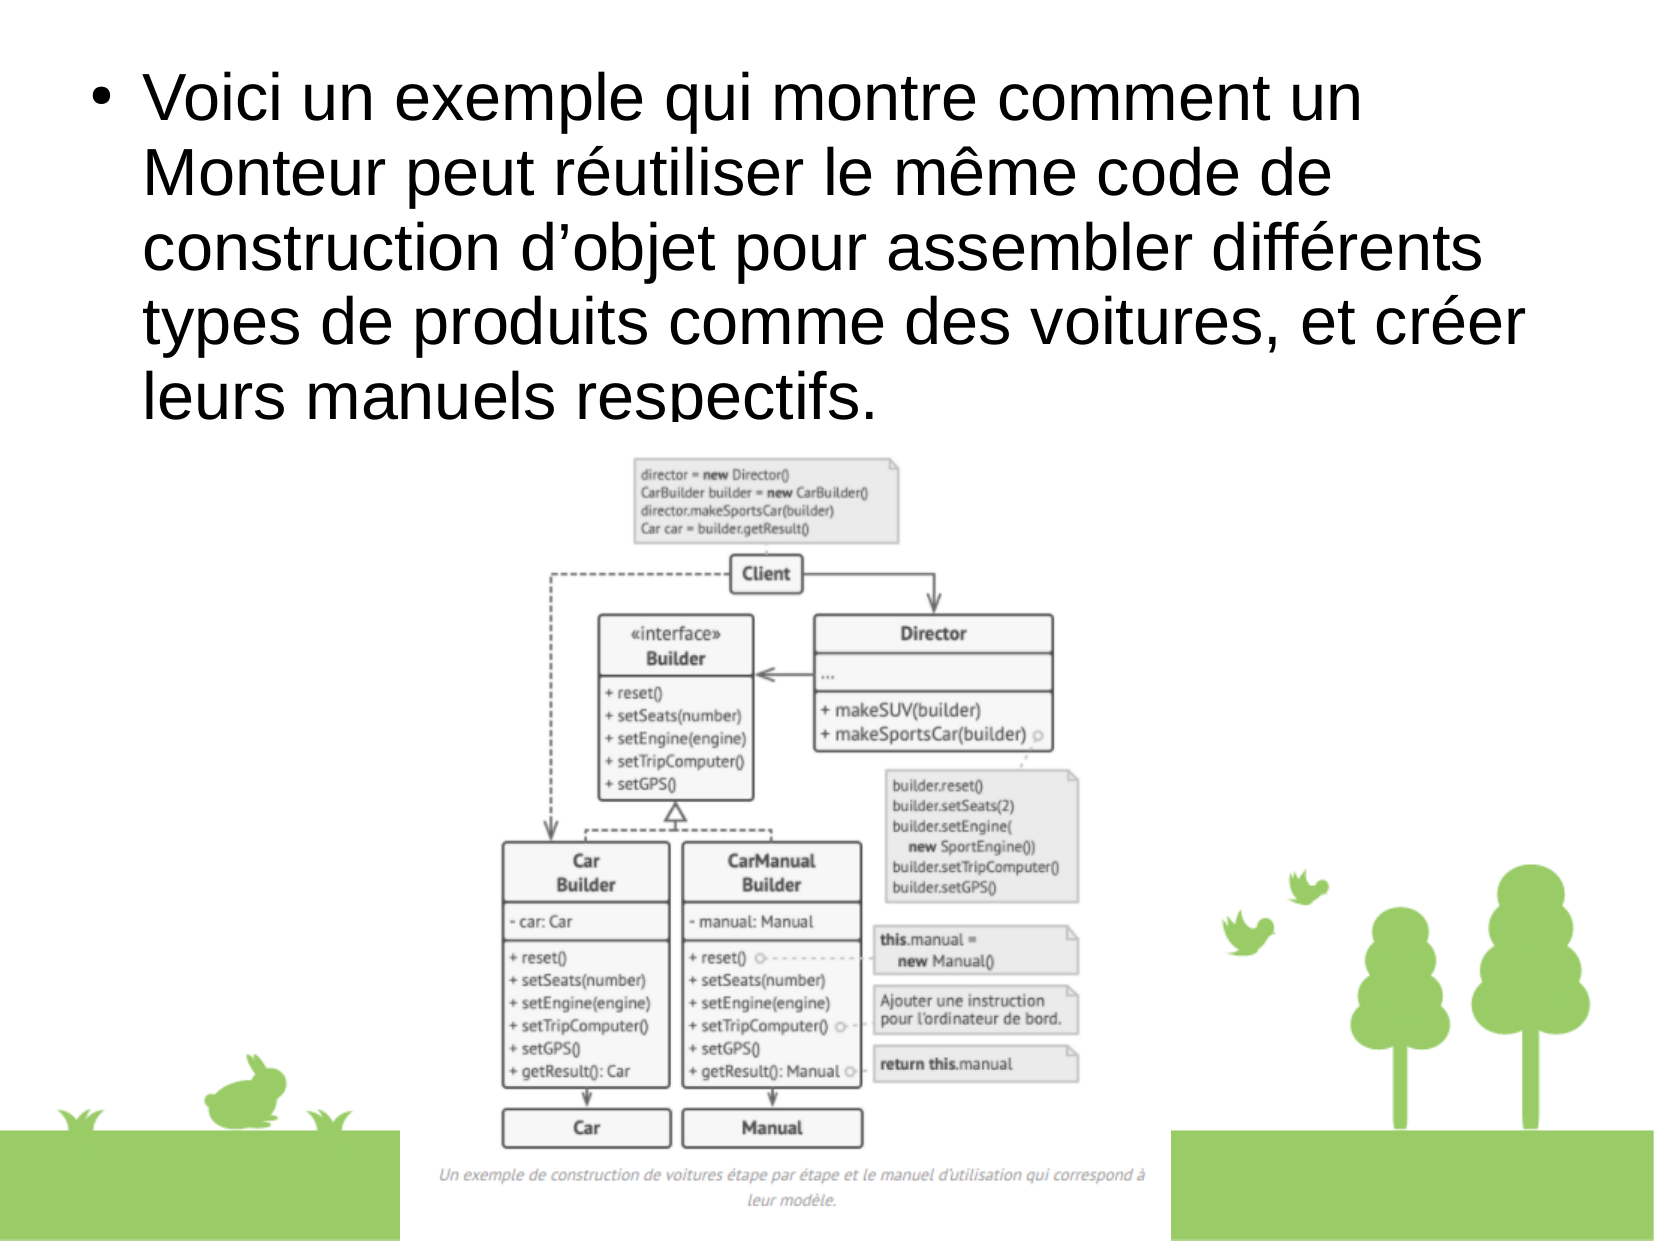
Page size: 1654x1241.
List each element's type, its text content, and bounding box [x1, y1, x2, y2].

picture [0, 0, 1654, 1241]
list Voici un exemple qui montre comment un Monteur peut réutiliser le même code de construction d’objet pour assembler différents types de produits comme des voitures, et créer leurs manuels respectifs. [71, 60, 1561, 780]
